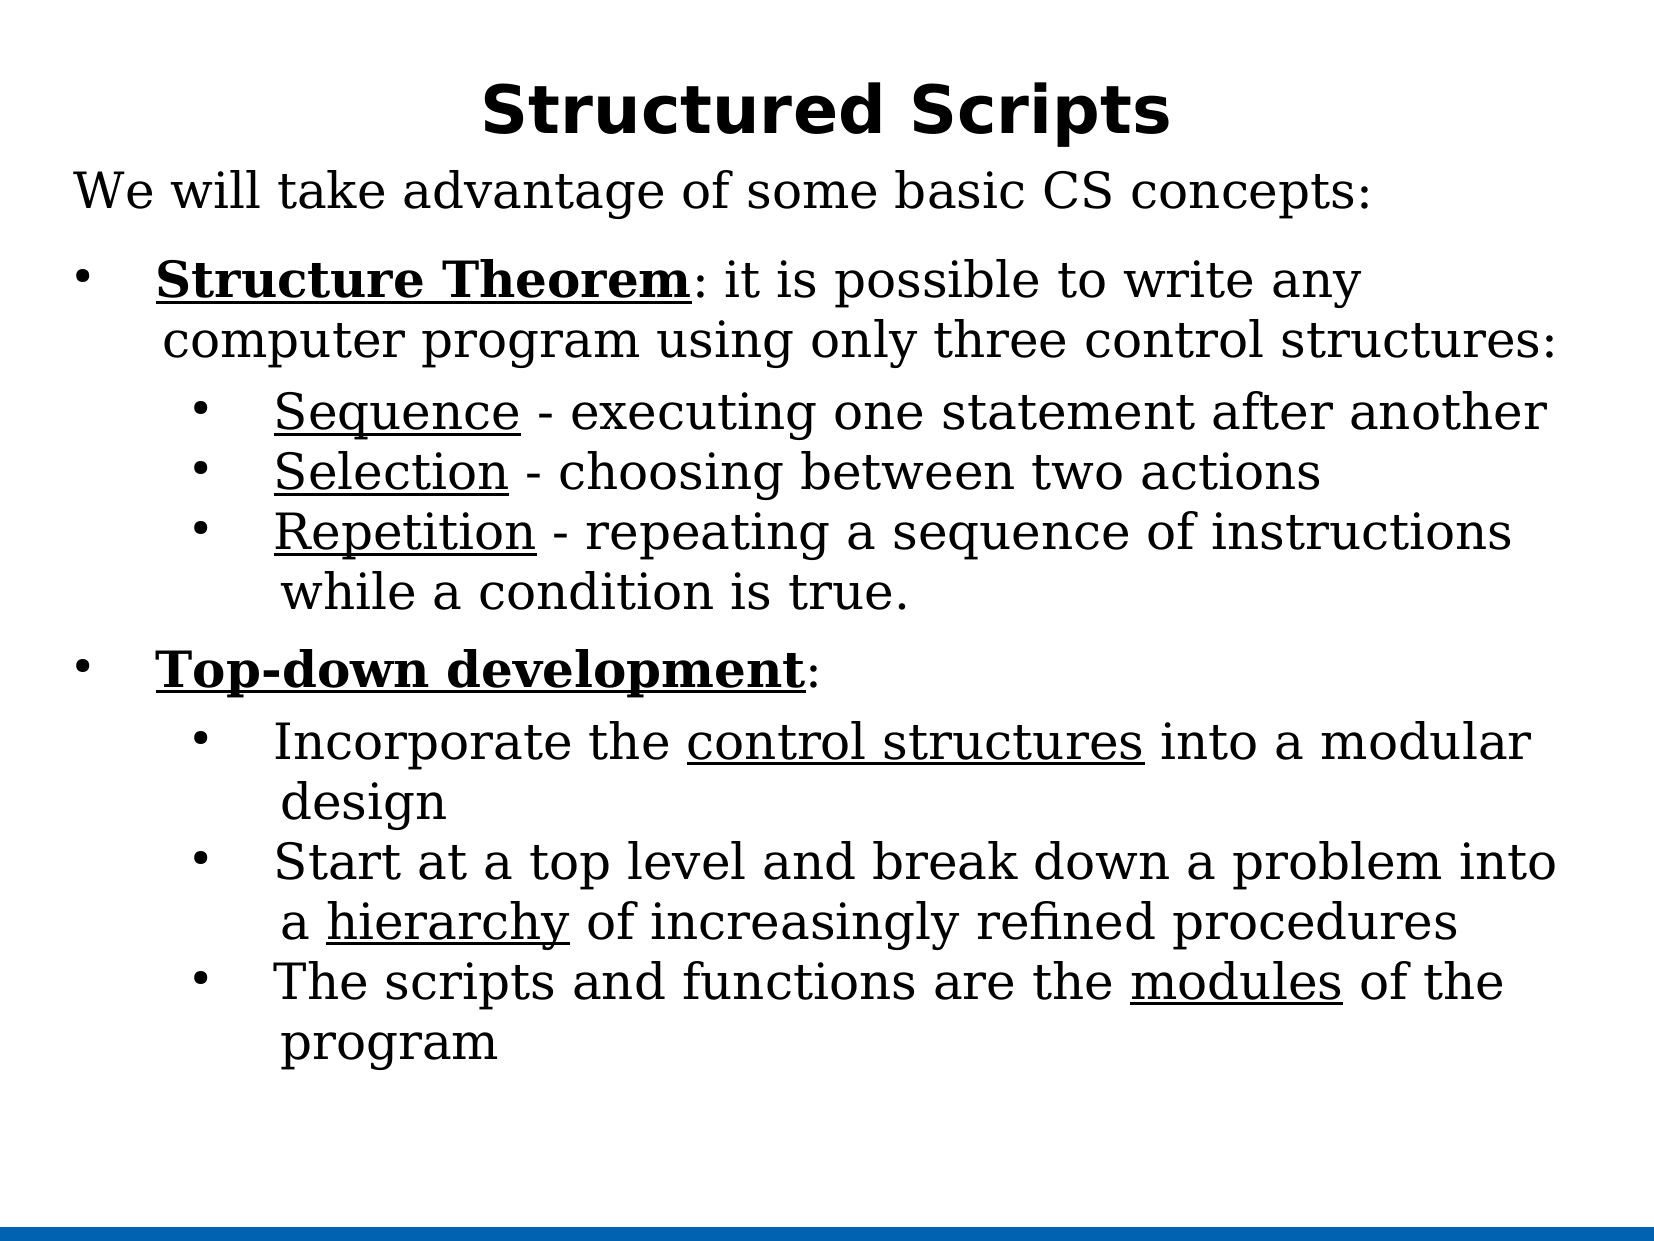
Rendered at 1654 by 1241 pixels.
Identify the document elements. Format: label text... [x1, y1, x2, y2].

text_box Structured Scripts We will take advantage of some basic CS concepts: Structure Theorem: it is possible to write any computer program using only three control structures: Sequence - executing one statement after another Selection - choosing between two actions Repetition - repeating a sequence of instructions while a condition is true. Top-down development: Incorporate the control structures into a modular design Start at a top level and break down a problem into a hierarchy of increasingly refined procedures The scripts and functions are the modules of the program [59, 59, 1595, 1077]
